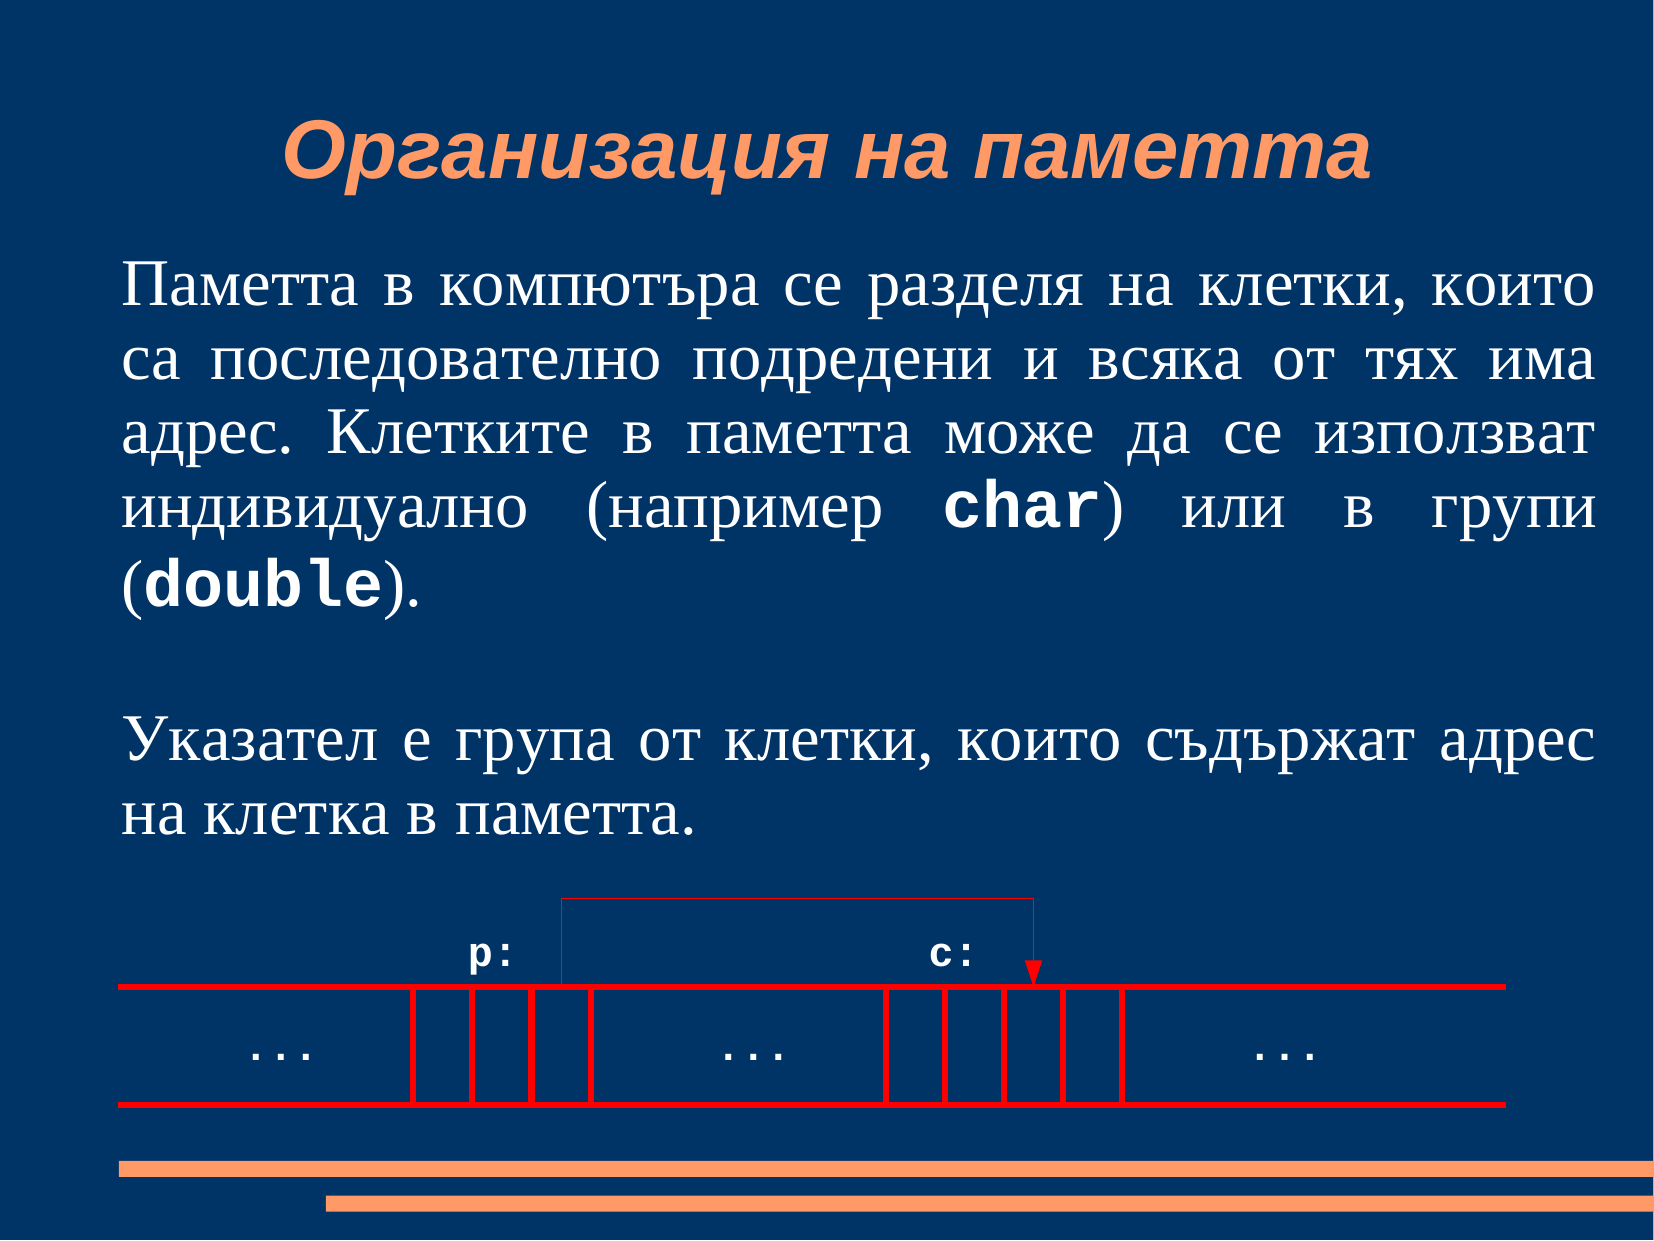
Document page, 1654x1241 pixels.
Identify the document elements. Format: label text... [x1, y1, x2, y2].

text_box c: [913, 924, 1034, 987]
title Организация на паметта [121, 46, 1534, 221]
text_box p: [453, 924, 573, 987]
subtitle Паметта в компютъра се разделя на клетки, които са последователно подредени и всяка от тях има адрес. Клетките в паметта може да се използват индивидуално (например char) или в групи (double). Указател е група от клетки, които съдържат адрес на клетка в паметта. [121, 221, 1599, 873]
text_box ... [701, 1018, 821, 1082]
text_box ... [228, 1018, 349, 1082]
text_box ... [1232, 1018, 1353, 1082]
